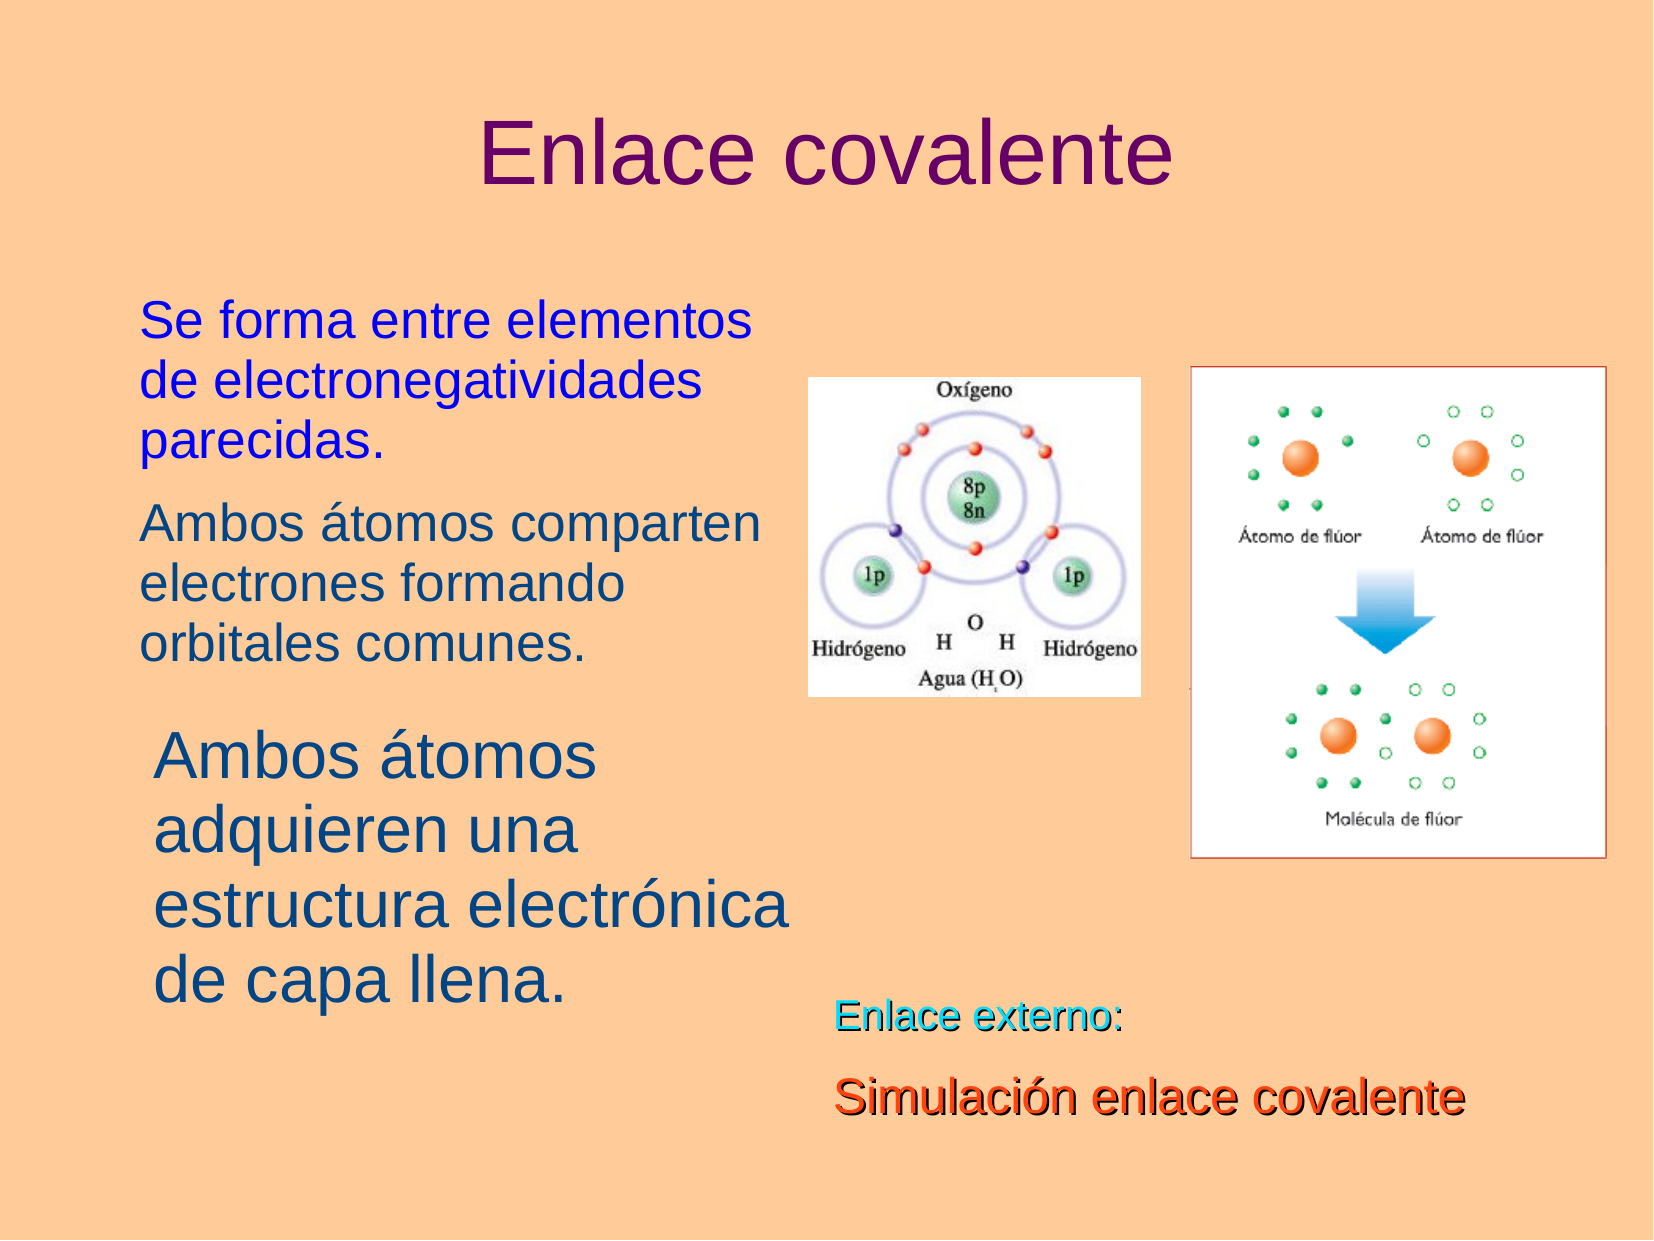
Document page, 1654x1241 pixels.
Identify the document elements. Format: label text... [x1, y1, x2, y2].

picture [808, 377, 1141, 697]
list Se forma entre elementos de electronegatividades parecidas. Ambos átomos comparten electrones formando orbitales comunes. [82, 290, 809, 681]
list Enlace externo: Simulación enlace covalente [762, 992, 1489, 1147]
picture [1189, 366, 1607, 859]
list Ambos átomos adquieren una estructura electrónica de capa llena. [82, 717, 809, 1109]
title Enlace covalente [82, 49, 1571, 257]
